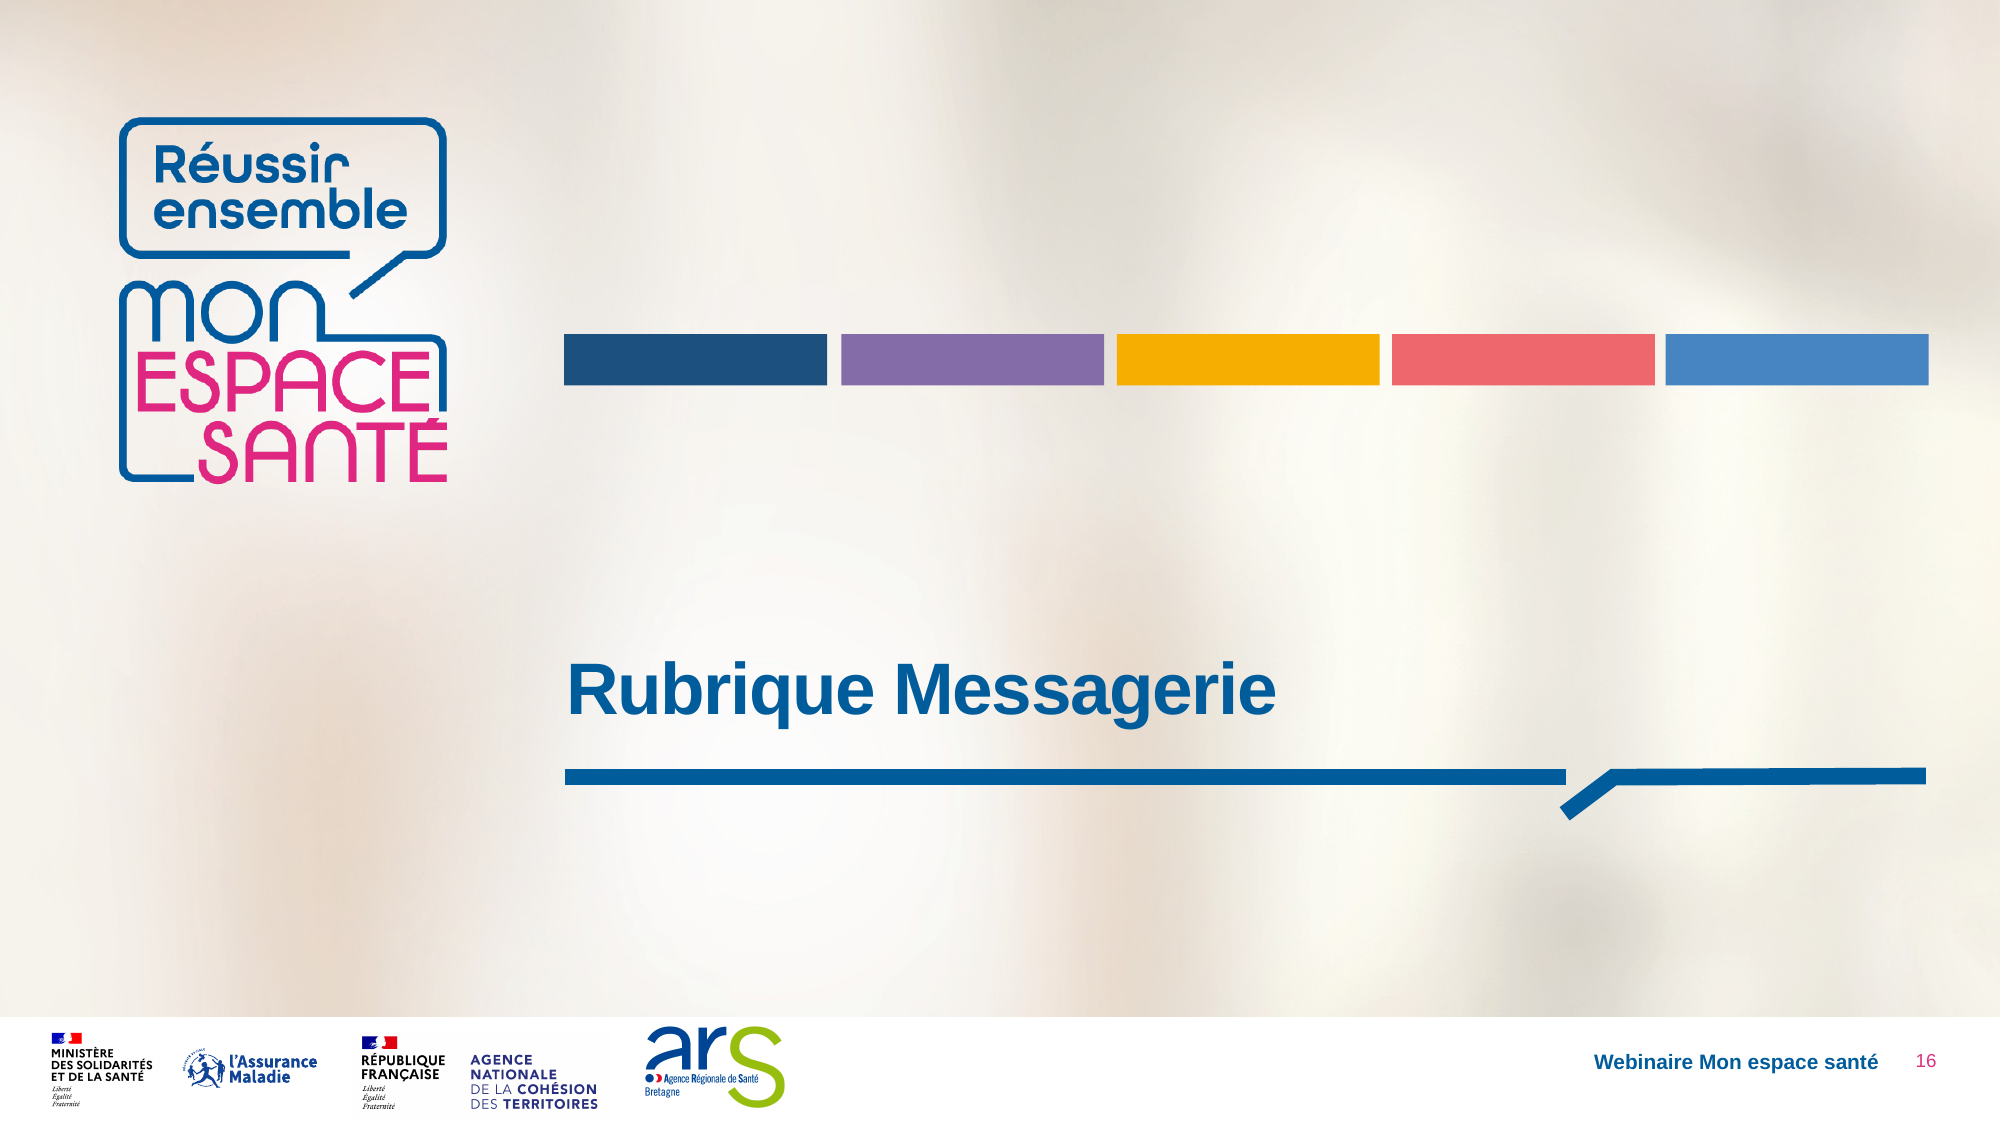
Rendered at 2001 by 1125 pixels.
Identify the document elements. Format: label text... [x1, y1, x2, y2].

picture [351, 1032, 611, 1119]
picture [0, 0, 2000, 1017]
title Rubrique Messagerie [558, 443, 1587, 825]
picture [645, 1026, 785, 1108]
text_box [1392, 334, 1655, 386]
text_box [841, 334, 1105, 386]
text_box [1665, 334, 1929, 386]
text_box Webinaire Mon espace santé [1272, 1040, 1887, 1093]
text_box [564, 334, 828, 386]
picture [41, 1022, 163, 1117]
text_box [1116, 334, 1380, 386]
